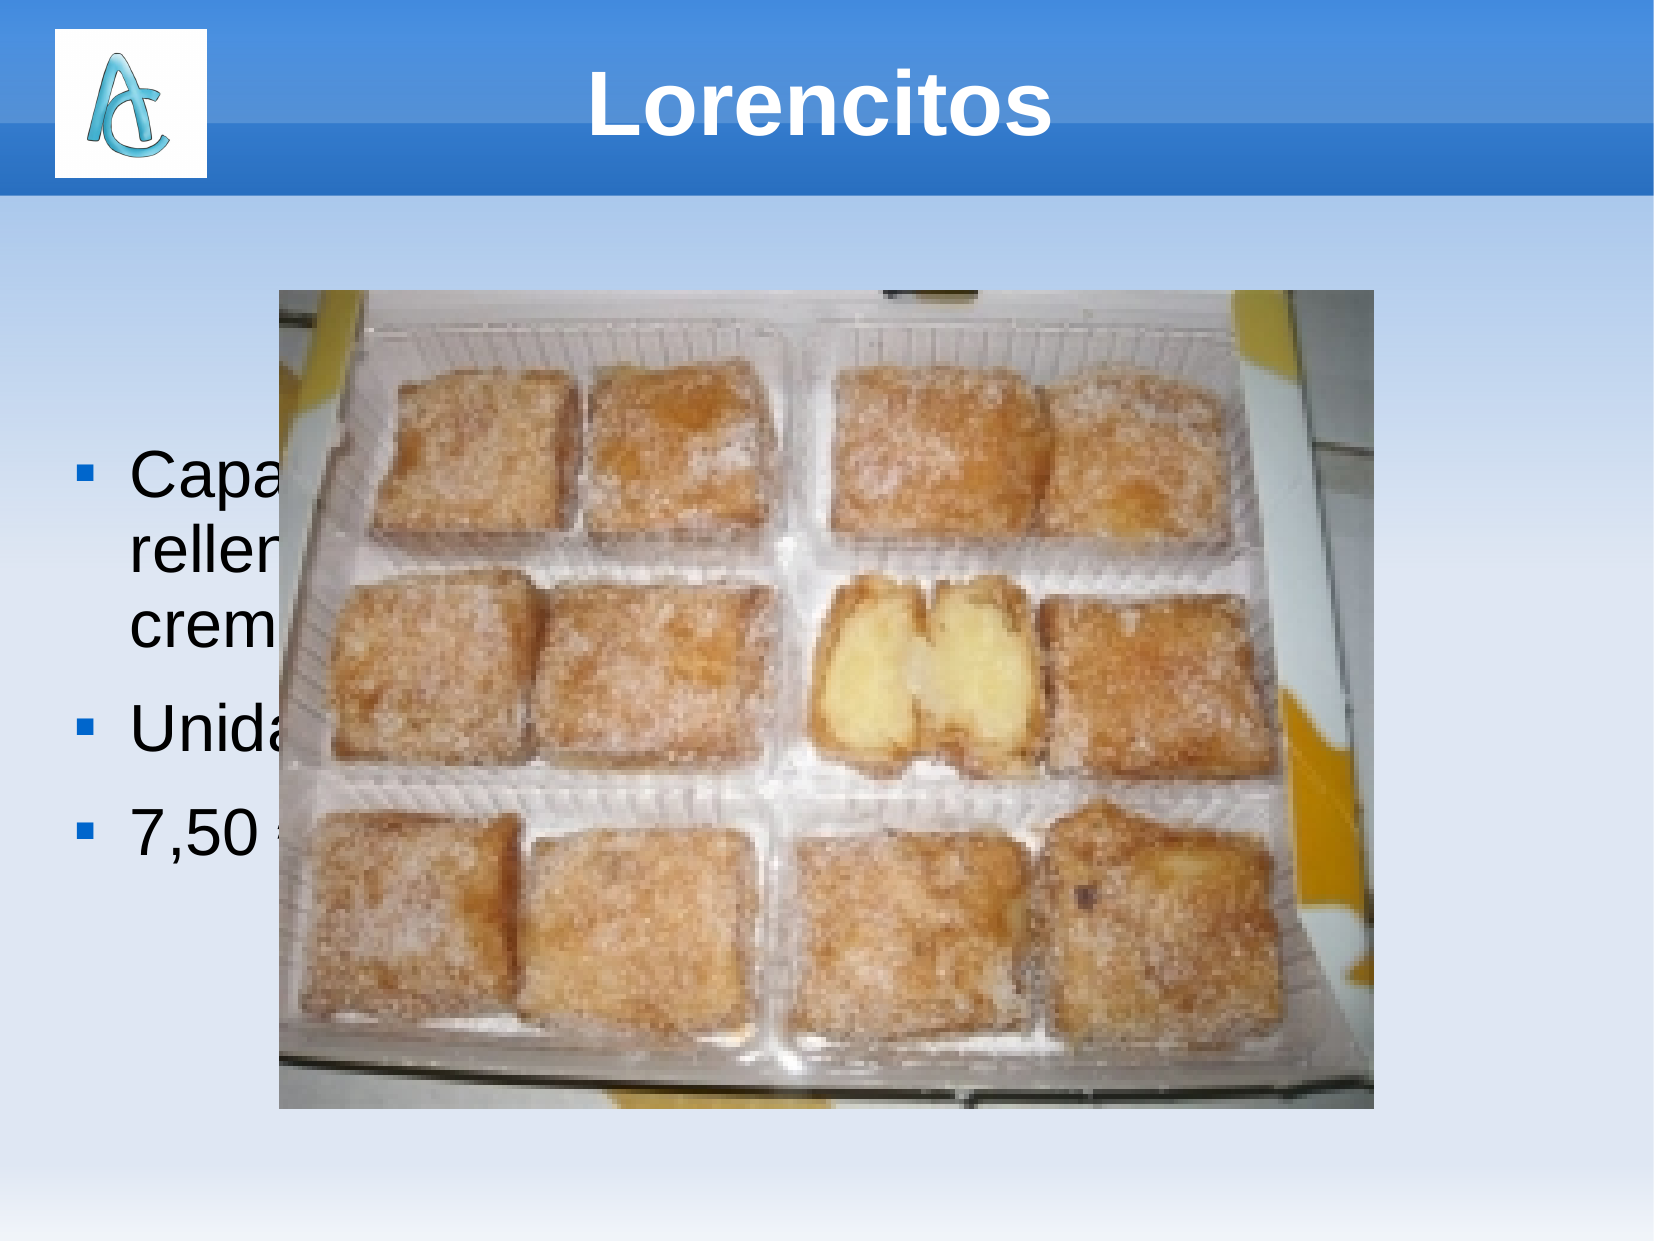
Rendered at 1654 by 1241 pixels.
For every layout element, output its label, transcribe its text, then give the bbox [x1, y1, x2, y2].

picture [0, 0, 1654, 1241]
list Capa de hojaldre rellena de deliciosa crema Unidades por caja 12 7,50 € por bandeja [59, 437, 279, 975]
title Lorencitos [76, 0, 1565, 208]
